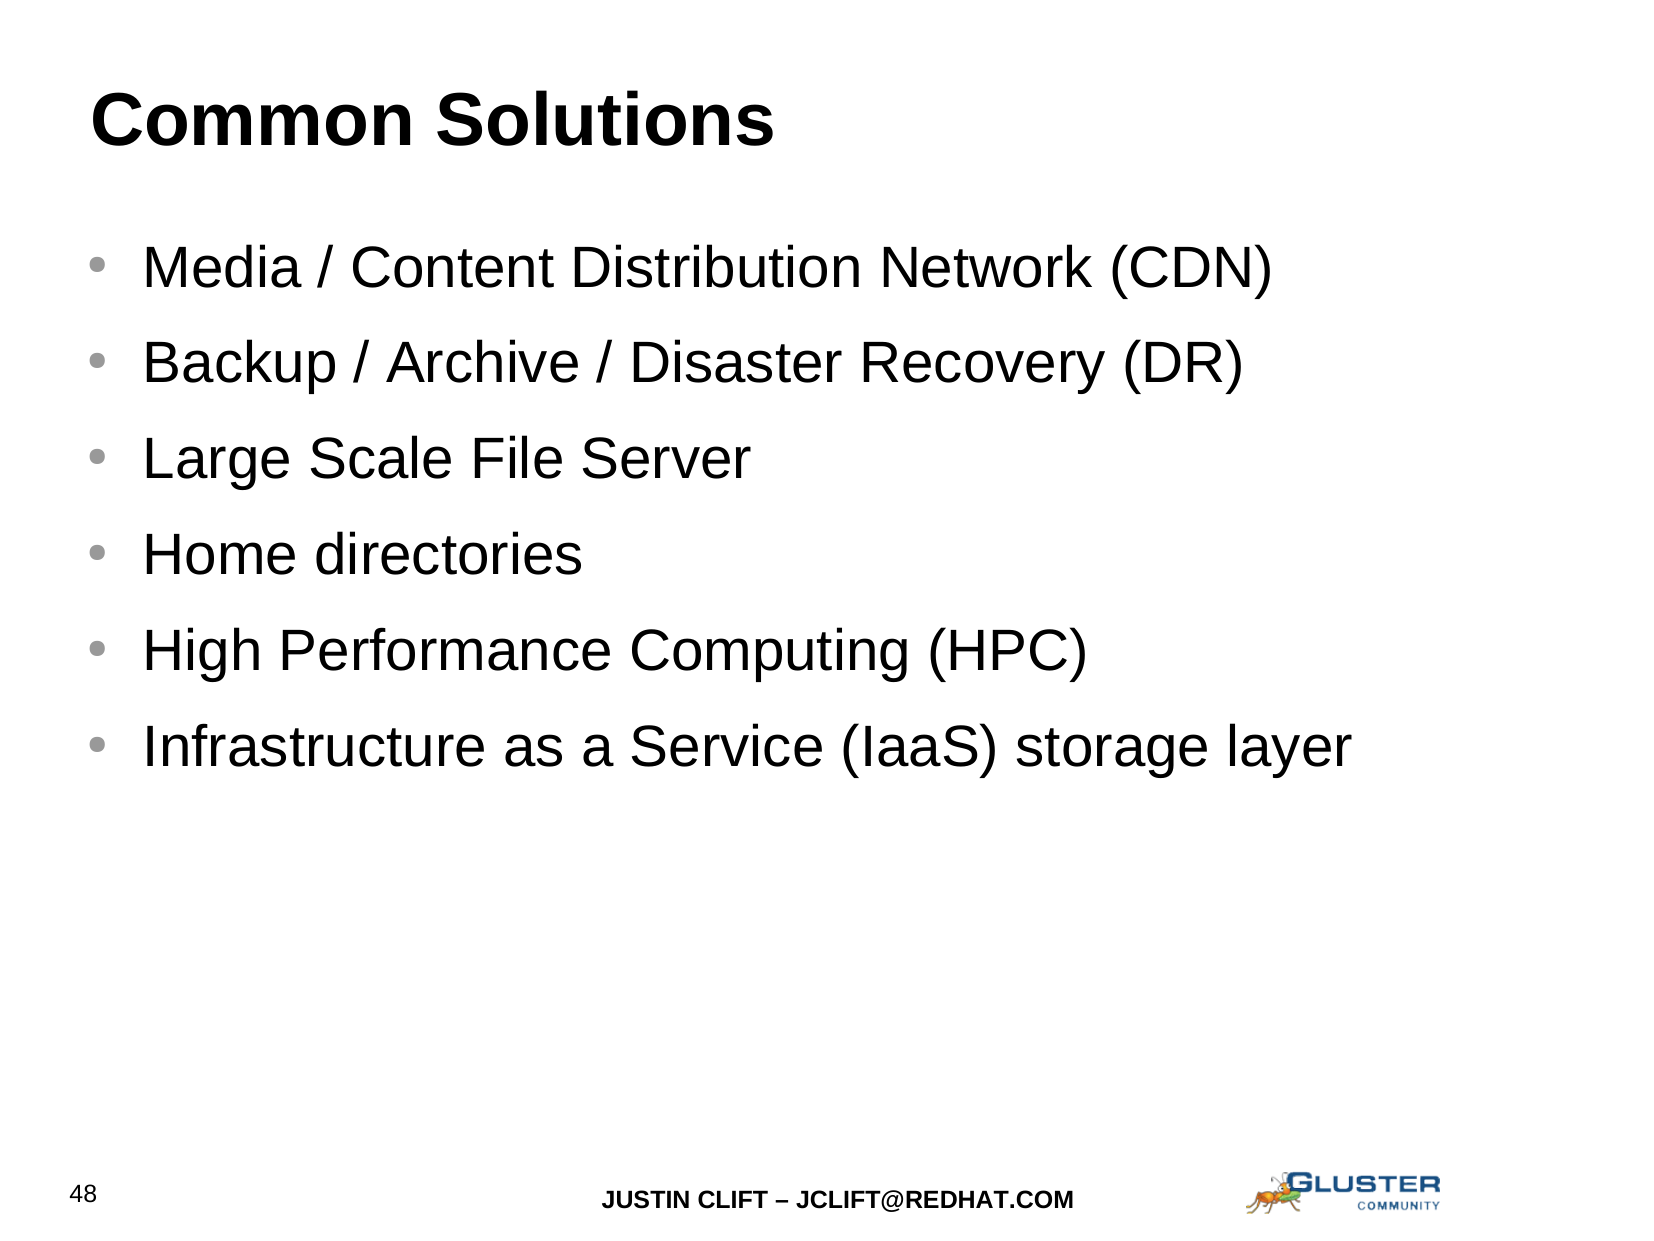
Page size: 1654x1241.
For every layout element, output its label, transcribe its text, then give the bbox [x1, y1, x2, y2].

list Media / Content Distribution Network (CDN) Backup / Archive / Disaster Recovery (DR) Large Scale File Server Home directories High Performance Computing (HPC) Infrastructure as a Service (IaaS) storage layer [86, 232, 1576, 1111]
title Common Solutions [90, 15, 1579, 223]
picture [1246, 1170, 1440, 1215]
